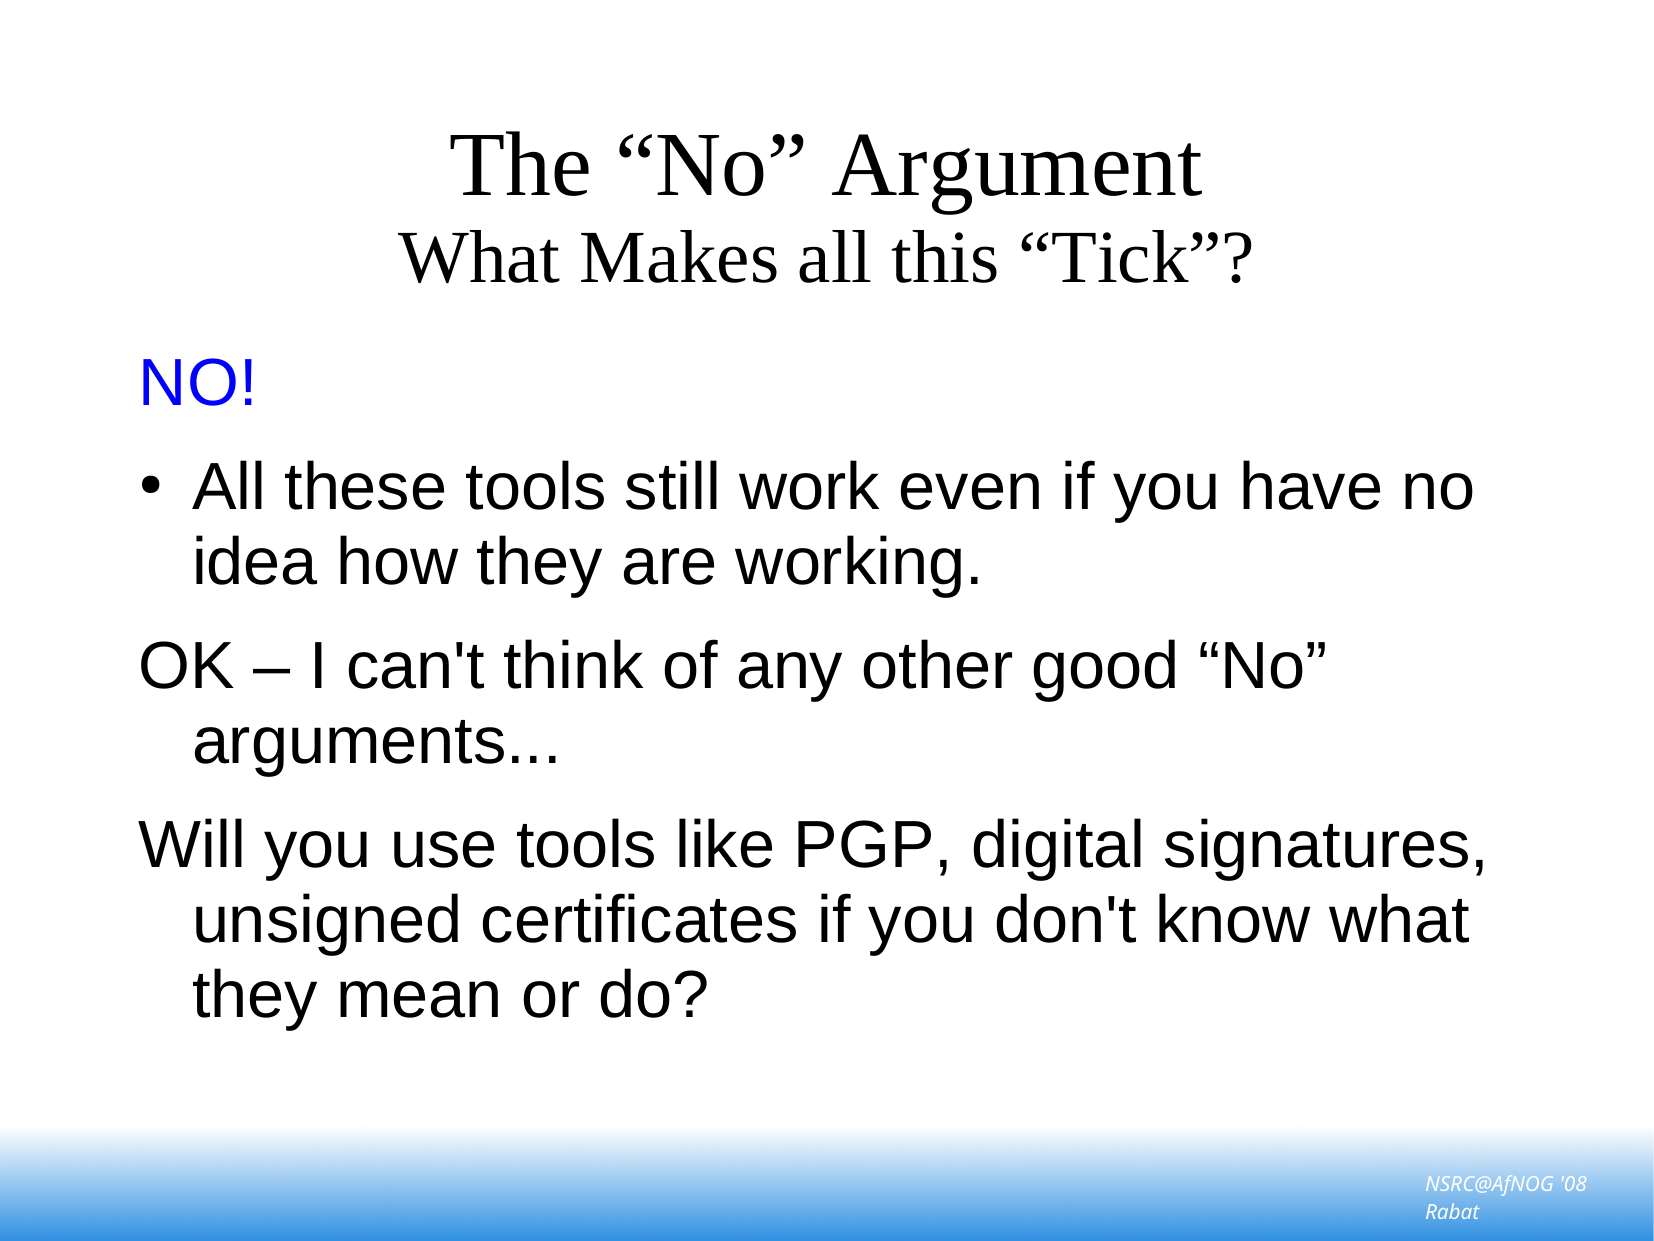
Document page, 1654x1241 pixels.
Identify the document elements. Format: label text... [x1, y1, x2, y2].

picture [0, 1124, 1654, 1241]
title The “No” Argument What Makes all this “Tick”? [121, 102, 1534, 310]
list NO! All these tools still work even if you have no idea how they are working. OK – I can't think of any other good “No” arguments... Will you use tools like PGP, digital signatures, unsigned certificates if you don't know what they mean or do? [121, 344, 1613, 1127]
